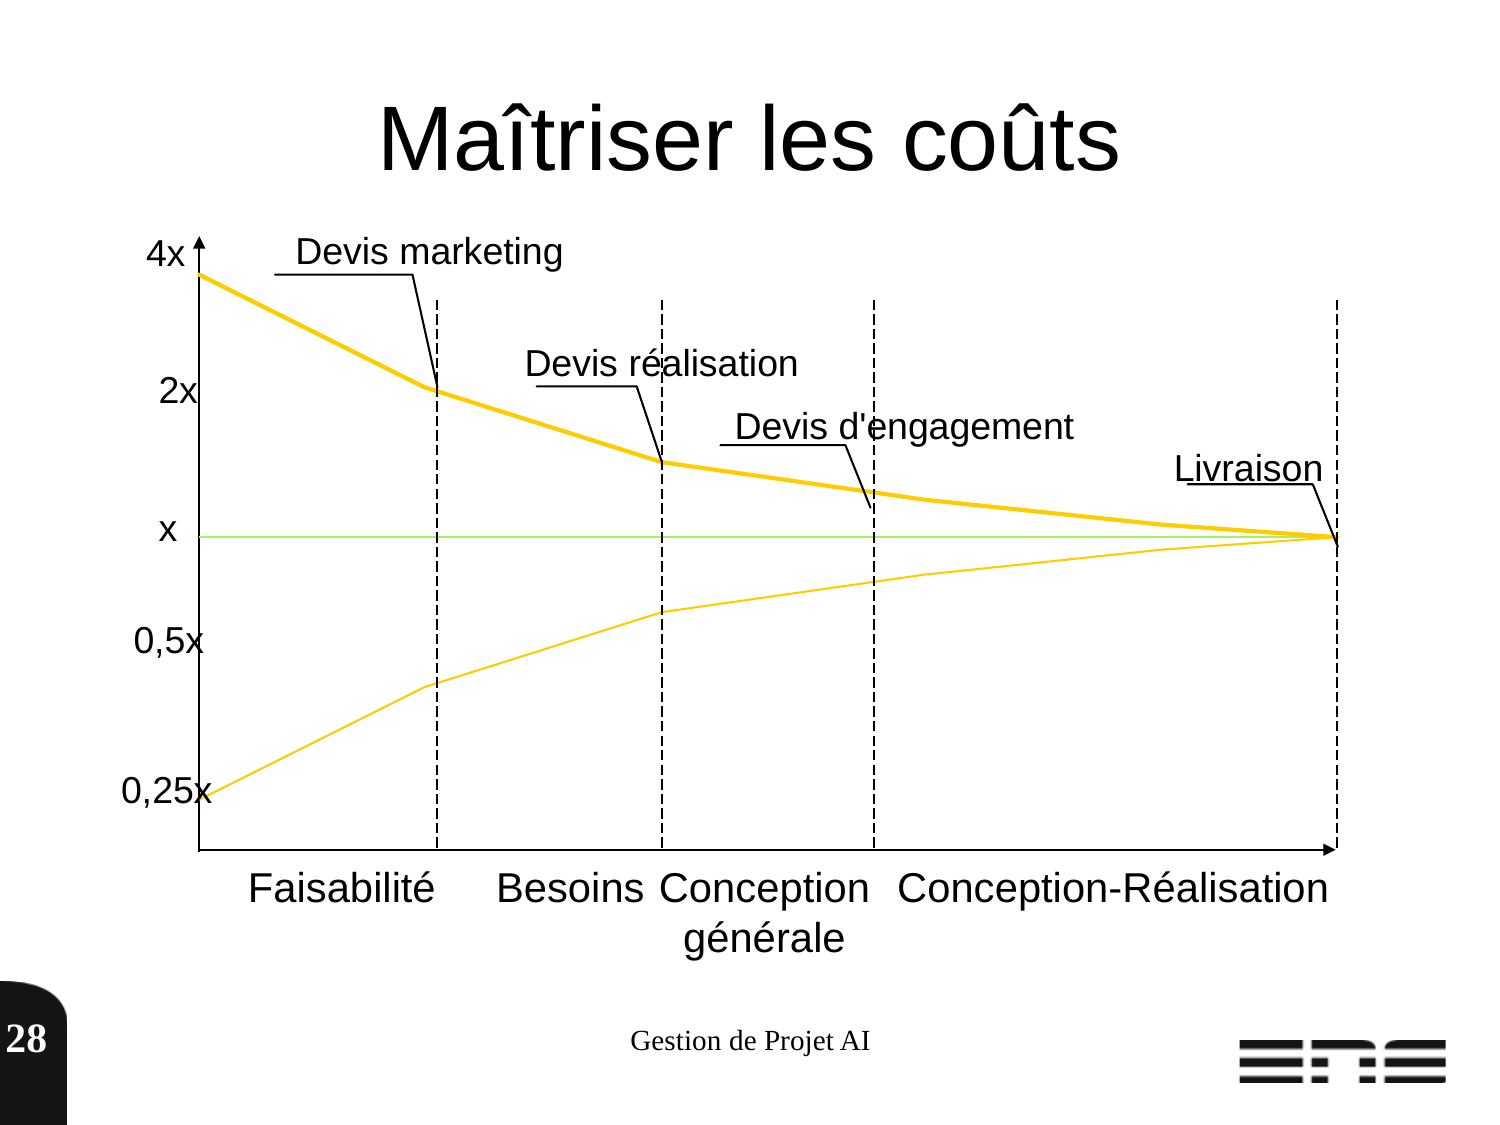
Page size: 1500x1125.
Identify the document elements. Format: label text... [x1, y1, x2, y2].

text_box 0,5x [83, 608, 220, 669]
text_box Conception-Réalisation [846, 853, 1345, 919]
title Maîtriser les coûts [75, 44, 1425, 233]
text_box Livraison [1123, 436, 1339, 497]
text_box Conception générale [608, 853, 886, 969]
text_box x [108, 496, 193, 556]
text_box Faisabilité [197, 853, 445, 919]
text_box Devis d'engagement [684, 394, 1090, 455]
text_box 4x [95, 221, 201, 281]
text_box Devis réalisation [474, 331, 814, 392]
text_box 2x [108, 358, 214, 419]
text_box Devis marketing [245, 219, 579, 280]
text_box Besoins [445, 853, 608, 919]
text_box 0,25x [70, 758, 228, 819]
